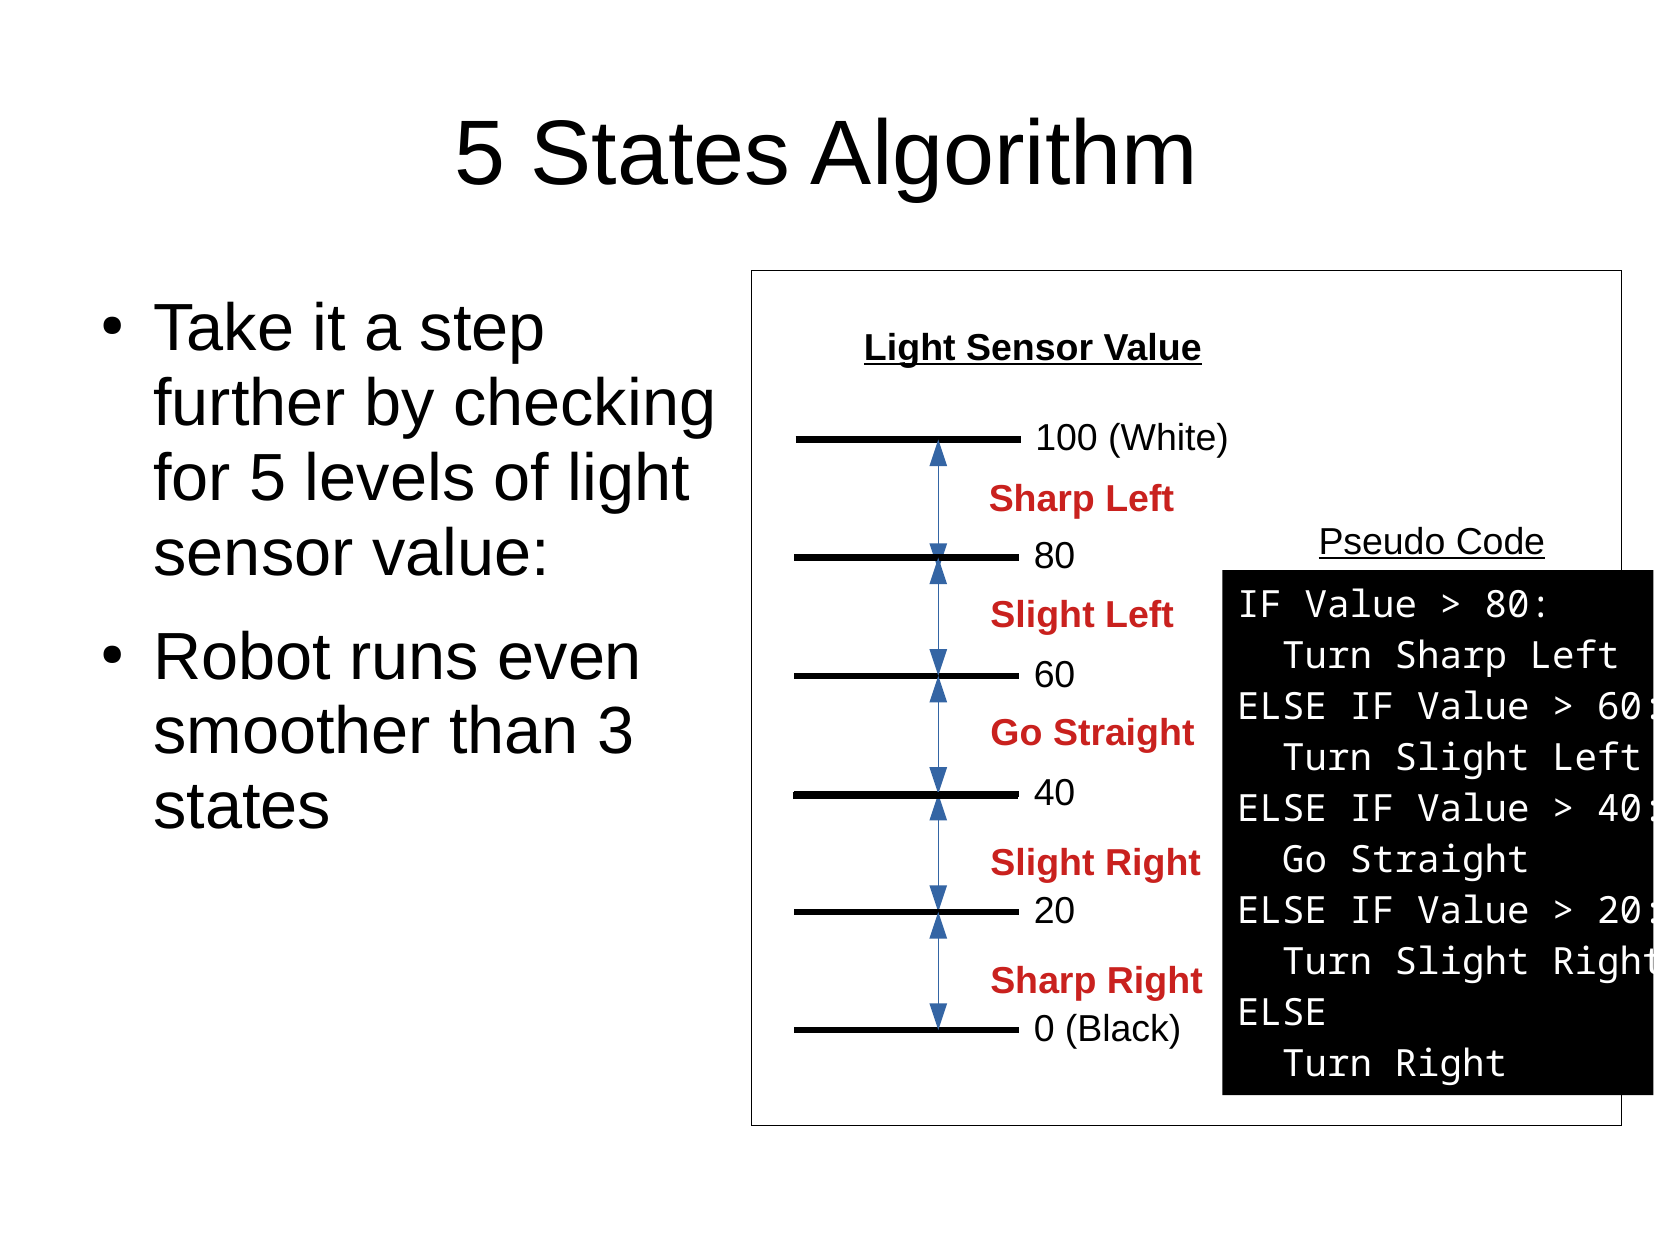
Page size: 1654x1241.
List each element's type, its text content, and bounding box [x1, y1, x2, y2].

text_box Sharp Right [975, 952, 1219, 1010]
text_box Slight Left [975, 586, 1190, 644]
text_box 60 [1019, 645, 1170, 704]
text_box 80 [1019, 527, 1170, 588]
text_box Slight Right [975, 834, 1217, 892]
text_box 100 (White) [1020, 409, 1261, 551]
list Take it a step further by checking for 5 levels of light sensor value: Robot runs even smoother than 3 states [82, 290, 751, 1141]
text_box Pseudo Code [1303, 513, 1561, 571]
text_box 0 (Black) [1019, 1000, 1222, 1061]
text_box IF Value > 80: Turn Sharp Left ELSE IF Value > 60: Turn Slight Left ELSE IF Value > 40: Go Straight ELSE IF Value > 20: Turn Slight Right ELSE Turn Right [1222, 570, 1609, 963]
text_box Sharp Left [974, 469, 1190, 527]
title 5 States Algorithm [82, 49, 1571, 257]
text_box Go Straight [975, 704, 1210, 762]
text_box [751, 270, 1622, 1126]
text_box 20 [1019, 881, 1170, 942]
text_box Light Sensor Value [849, 319, 1217, 377]
text_box [939, 443, 1020, 554]
text_box 40 [1019, 763, 1170, 824]
